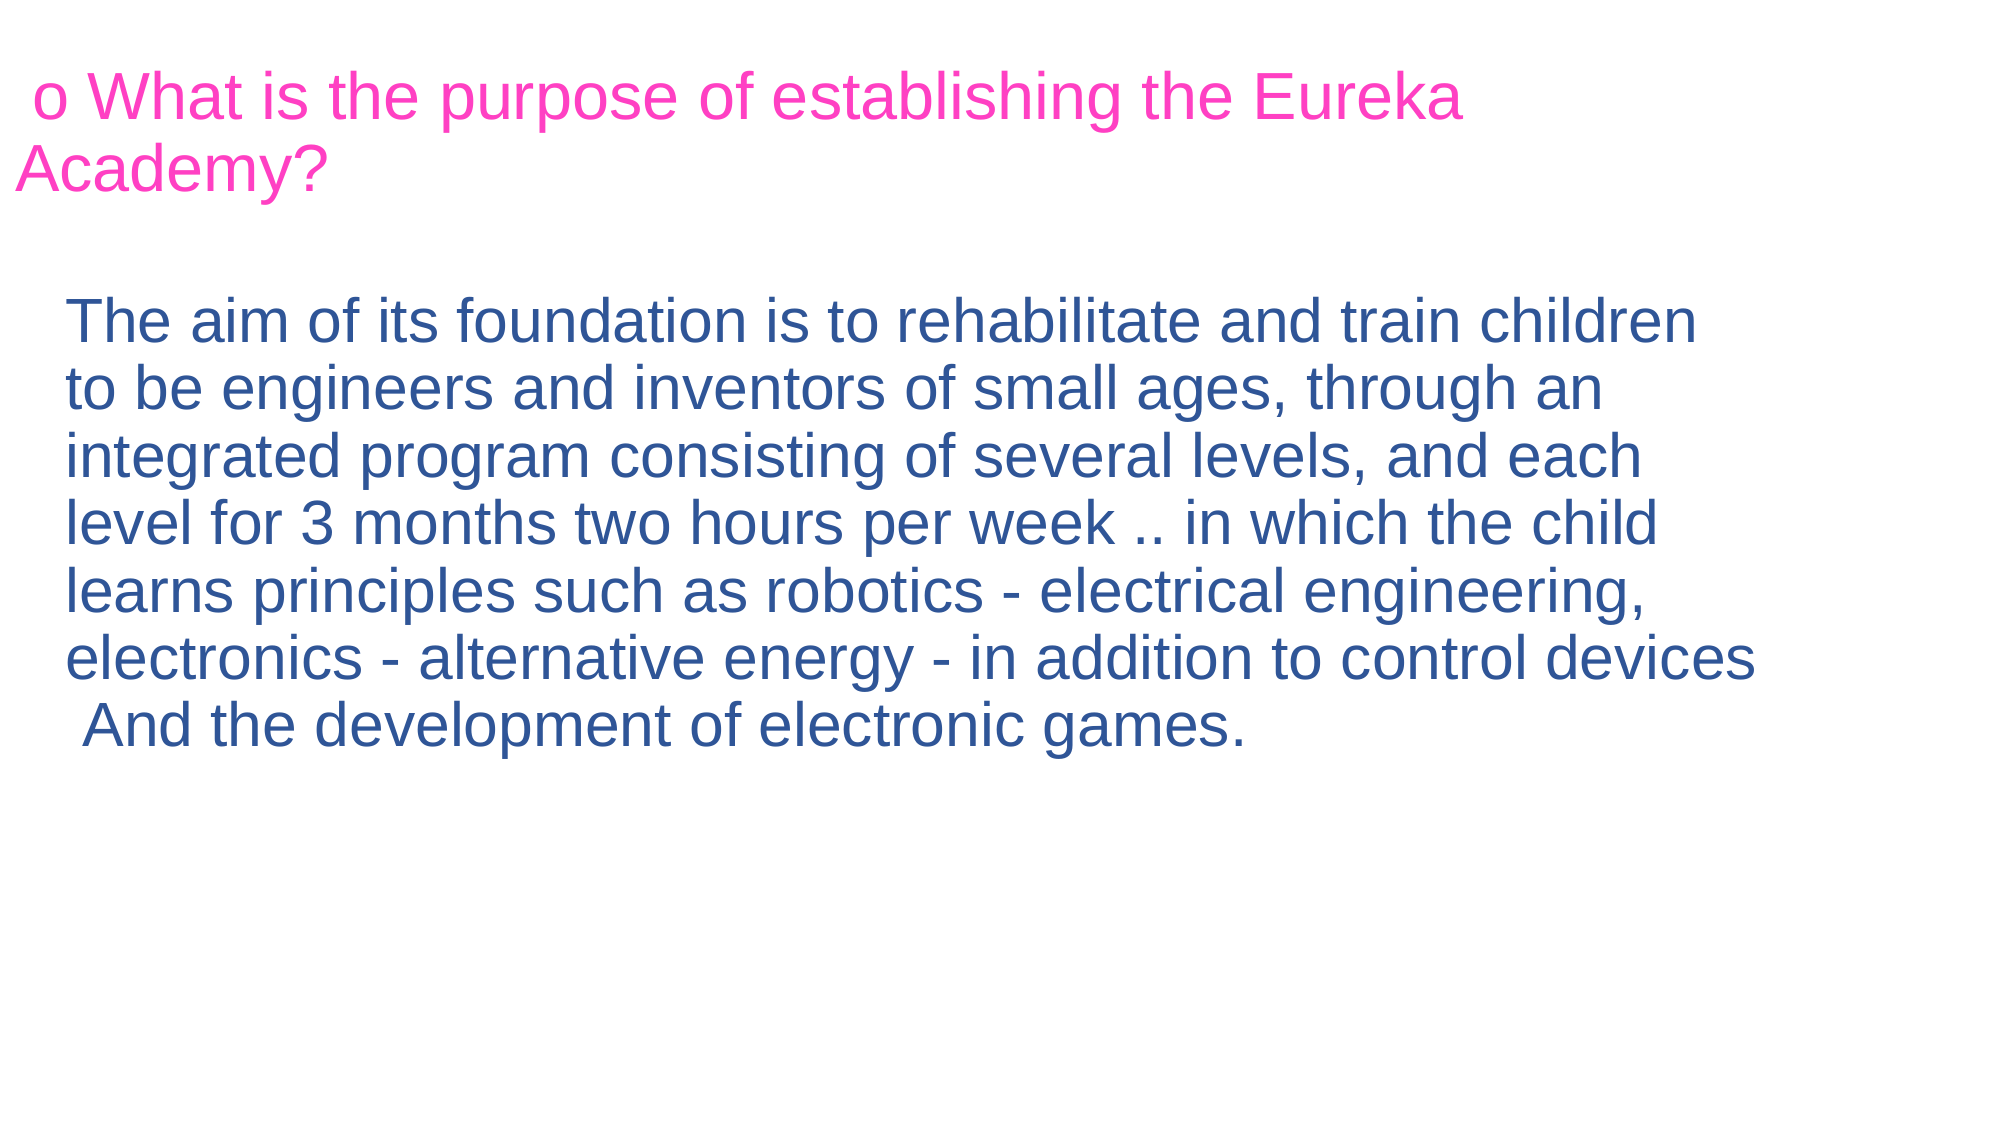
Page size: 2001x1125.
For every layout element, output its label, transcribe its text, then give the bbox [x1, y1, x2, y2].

title o What is the purpose of establishing the Eureka Academy? [0, 25, 1726, 243]
list The aim of its foundation is to rehabilitate and train children to be engineers and inventors of small ages, through an integrated program consisting of several levels, and each level for 3 months two hours per week .. in which the child learns principles such as robotics - electrical engineering, electronics - alternative energy - in addition to control devices And the development of electronic games. [50, 280, 1776, 995]
